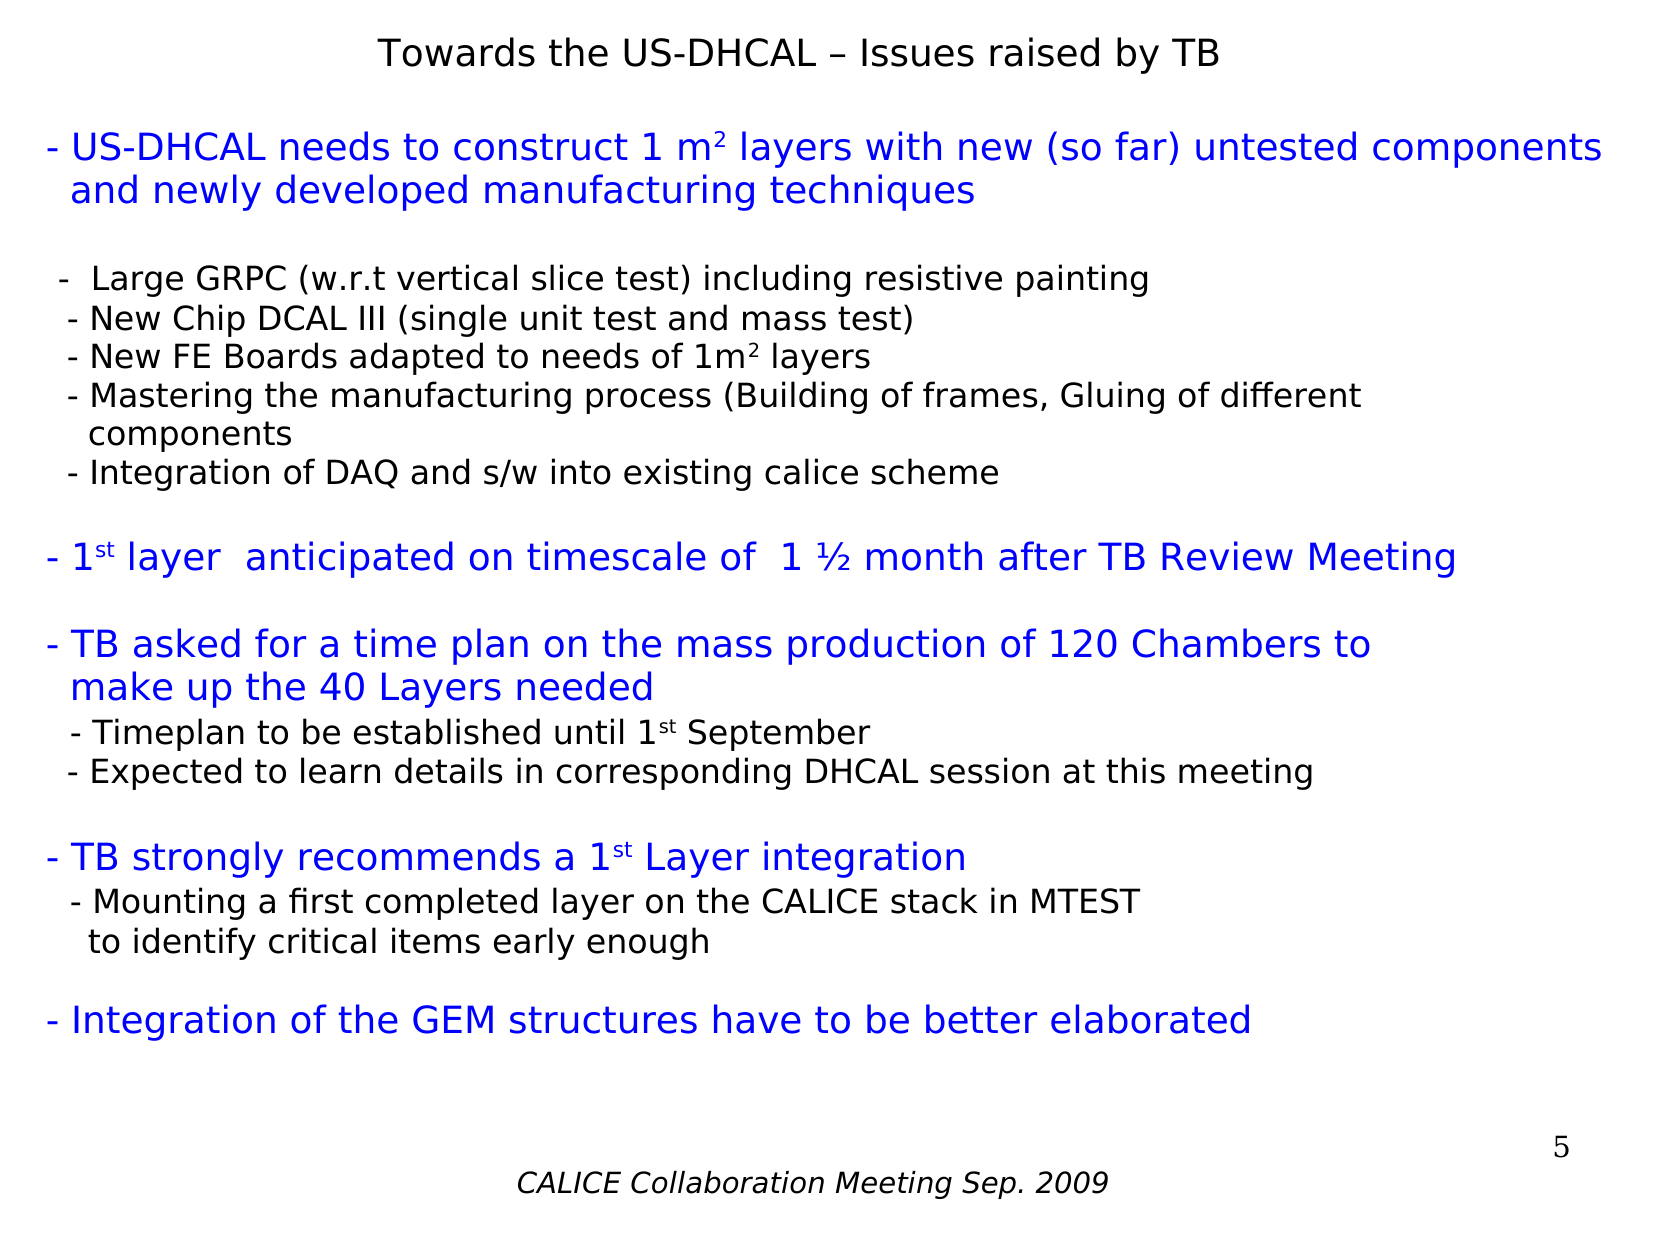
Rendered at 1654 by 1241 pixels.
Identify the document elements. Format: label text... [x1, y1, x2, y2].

text_box - US-DHCAL needs to construct 1 m2 layers with new (so far) untested components and newly developed manufacturing techniques - Large GRPC (w.r.t vertical slice test) including resistive painting - New Chip DCAL III (single unit test and mass test) - New FE Boards adapted to needs of 1m2 layers - Mastering the manufacturing process (Building of frames, Gluing of different components - Integration of DAQ and s/w into existing calice scheme - 1st layer anticipated on timescale of 1 ½ month after TB Review Meeting - TB asked for a time plan on the mass production of 120 Chambers to make up the 40 Layers needed - Timeplan to be established until 1st September - Expected to learn details in corresponding DHCAL session at this meeting - TB strongly recommends a 1st Layer integration - Mounting a first completed layer on the CALICE stack in MTEST to identify critical items early enough - Integration of the GEM structures have to be better elaborated [31, 118, 1585, 1055]
text_box Towards the US-DHCAL – Issues raised by TB [363, 24, 1218, 83]
